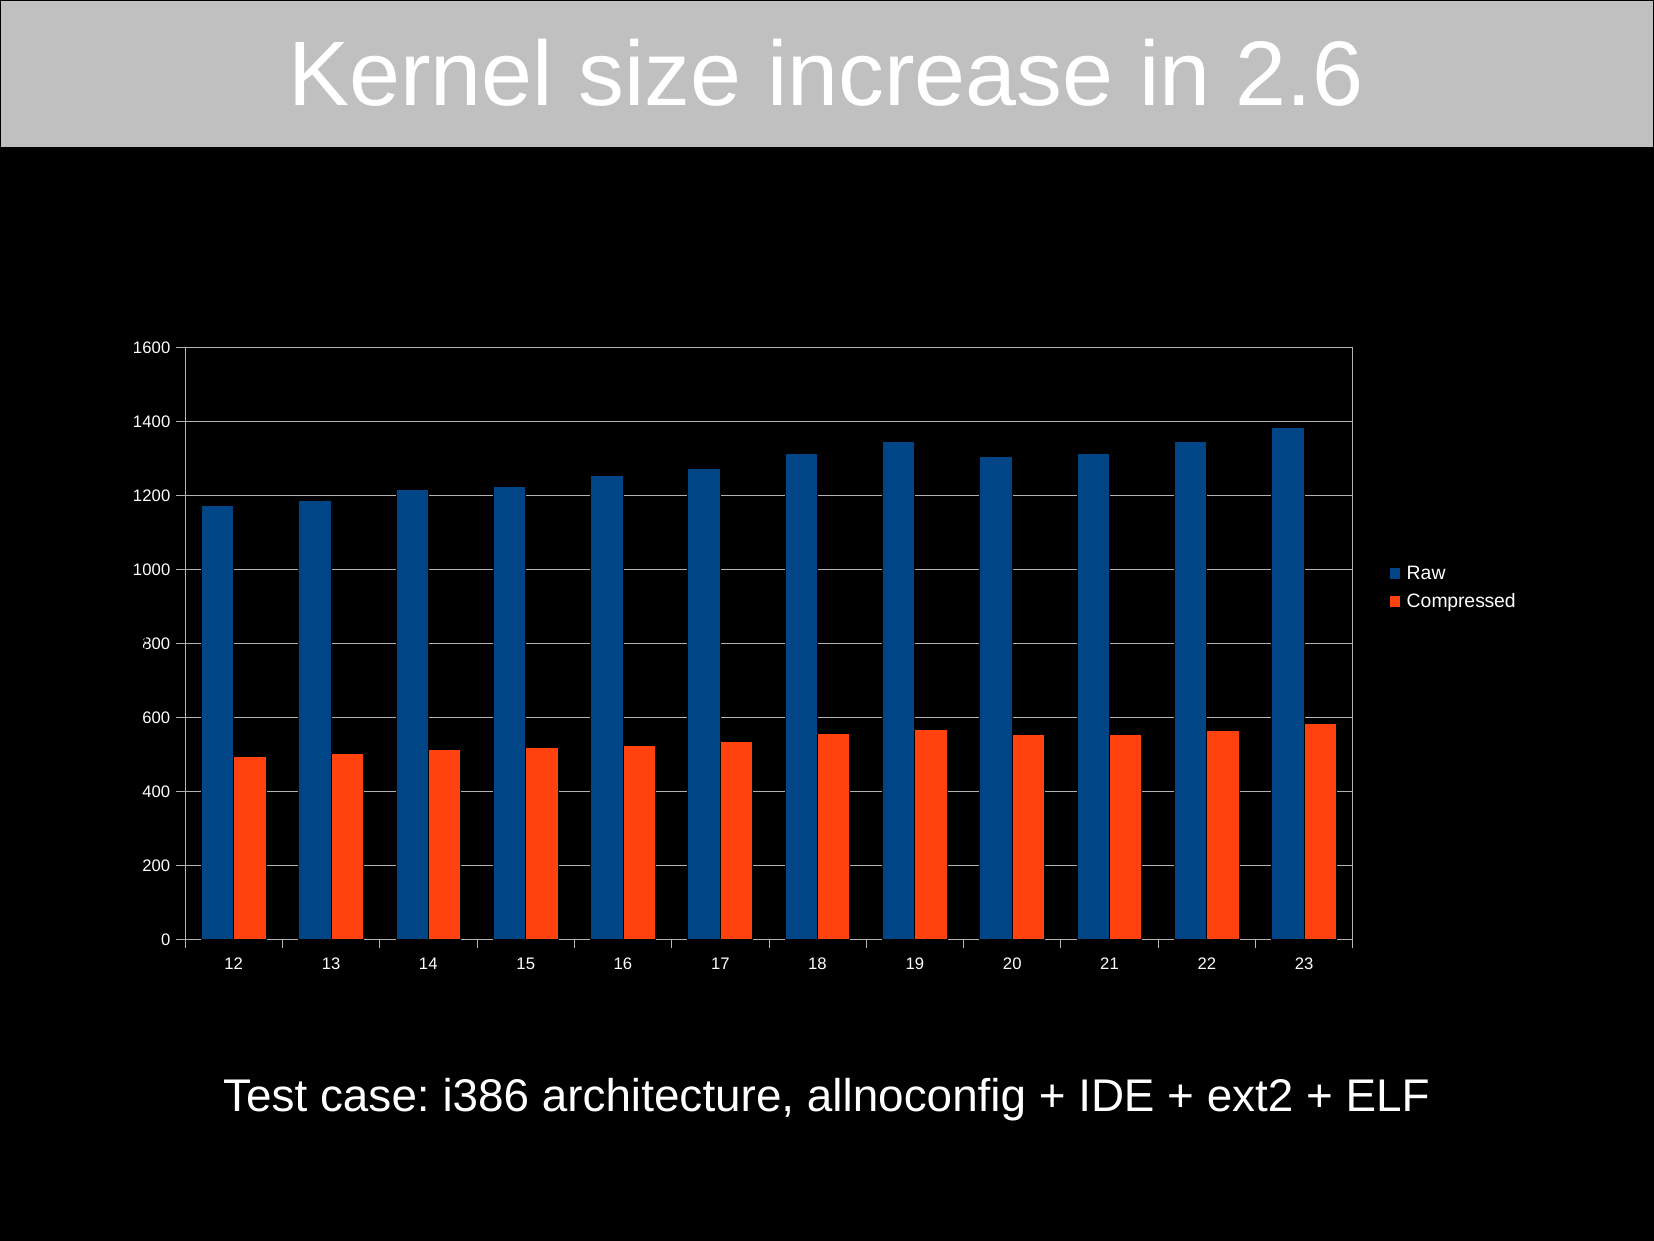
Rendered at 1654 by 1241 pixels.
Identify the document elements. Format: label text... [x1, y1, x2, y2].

text_box Test case: i386 architecture, allnoconfig + IDE + ext2 + ELF [0, 1062, 1654, 1135]
title Kernel size increase in 2.6 [0, 0, 1654, 148]
chart [88, 199, 1594, 1004]
